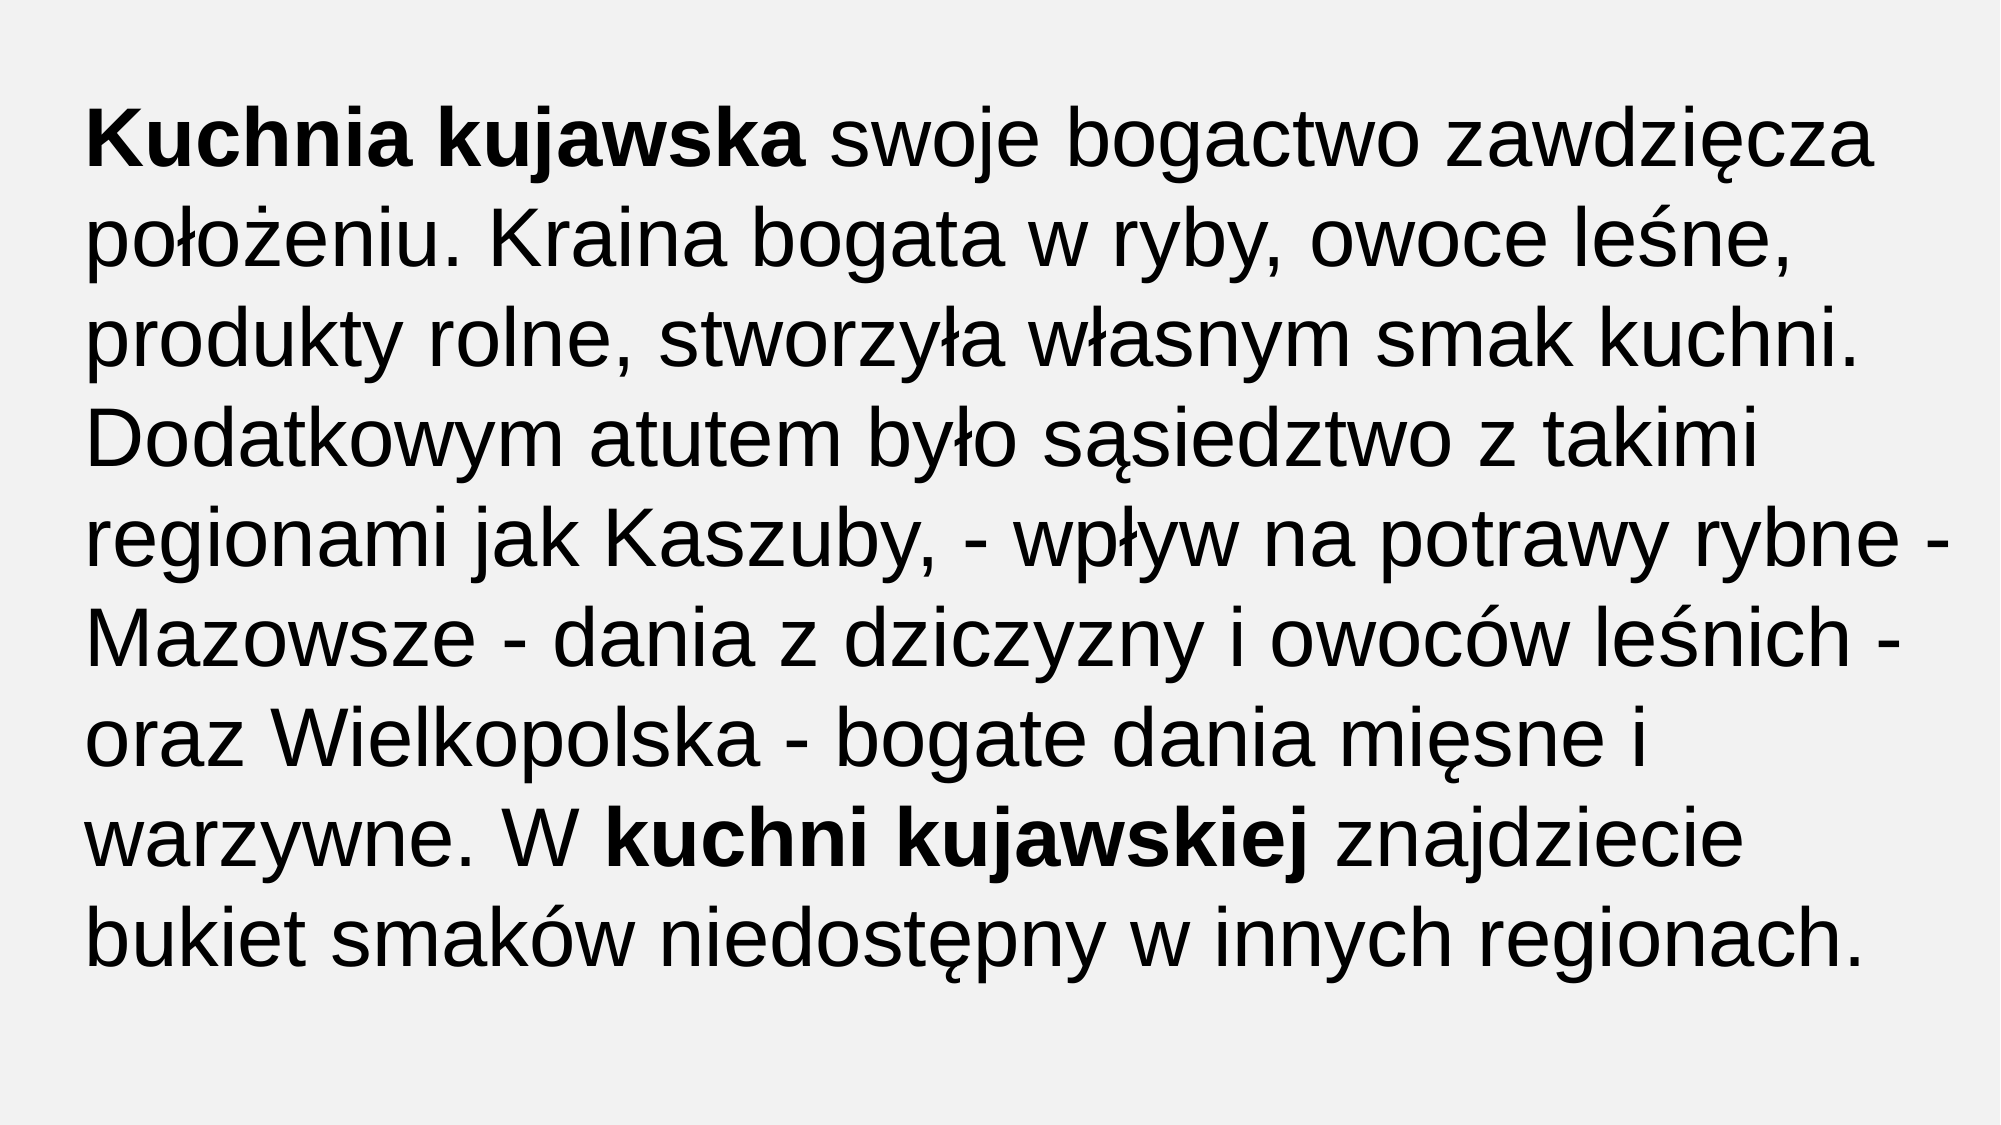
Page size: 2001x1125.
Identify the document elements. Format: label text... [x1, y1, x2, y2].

text_box Kuchnia kujawska swoje bogactwo zawdzięcza położeniu. Kraina bogata w ryby, owoce leśne, produkty rolne, stworzyła własnym smak kuchni. Dodatkowym atutem było sąsiedztwo z takimi regionami jak Kaszuby, - wpływ na potrawy rybne - Mazowsze - dania z dziczyzny i owoców leśnich - oraz Wielkopolska - bogate dania mięsne i warzywne. W kuchni kujawskiej znajdziecie bukiet smaków niedostępny w innych regionach. [70, 75, 2000, 991]
